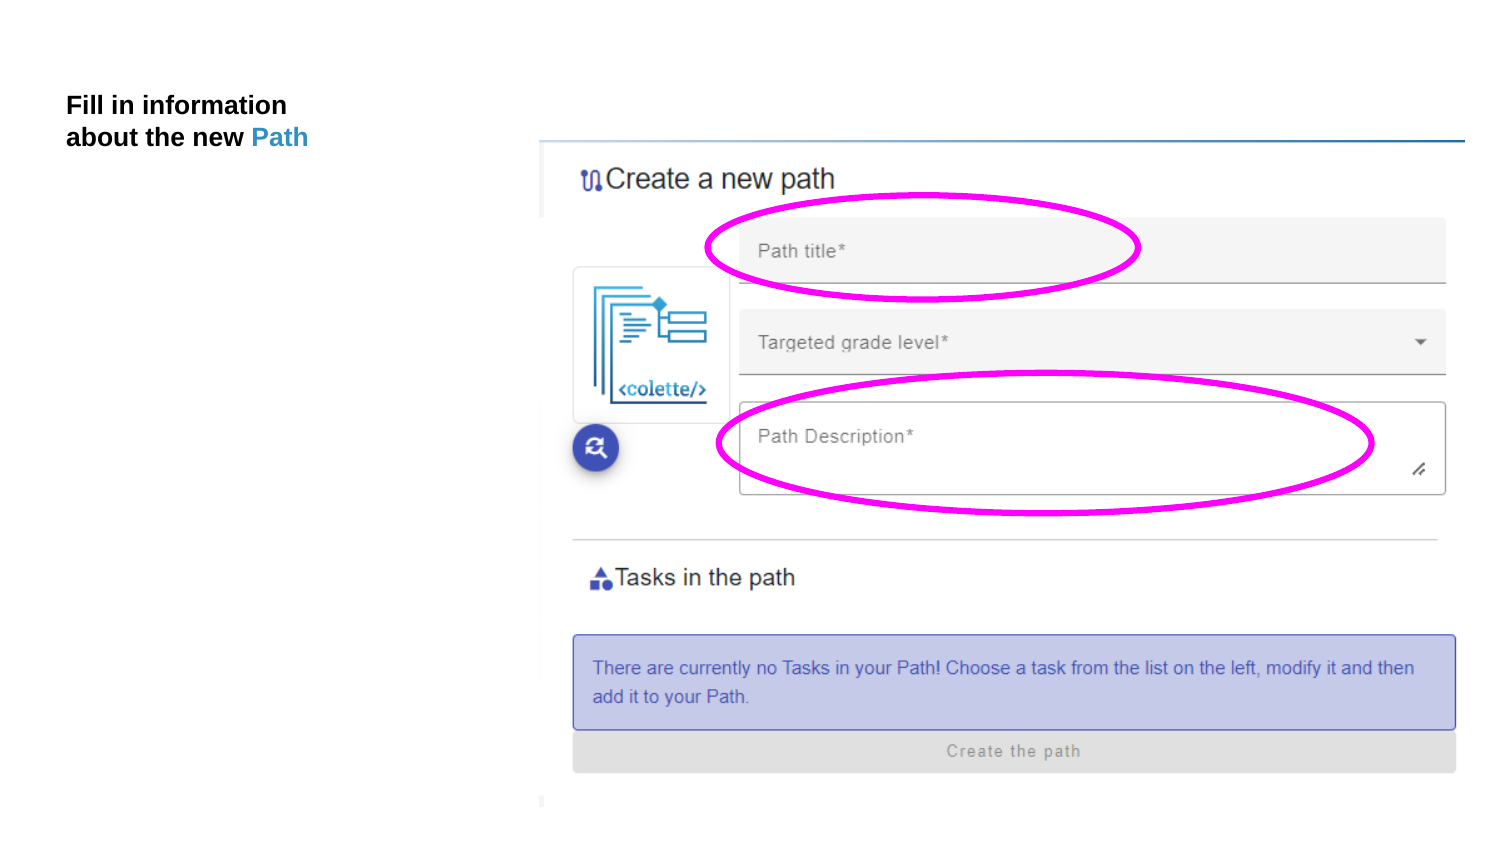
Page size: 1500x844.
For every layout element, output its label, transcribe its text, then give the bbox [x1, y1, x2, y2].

title Fill in information about the new Path [51, 72, 1449, 167]
picture [539, 140, 1465, 807]
